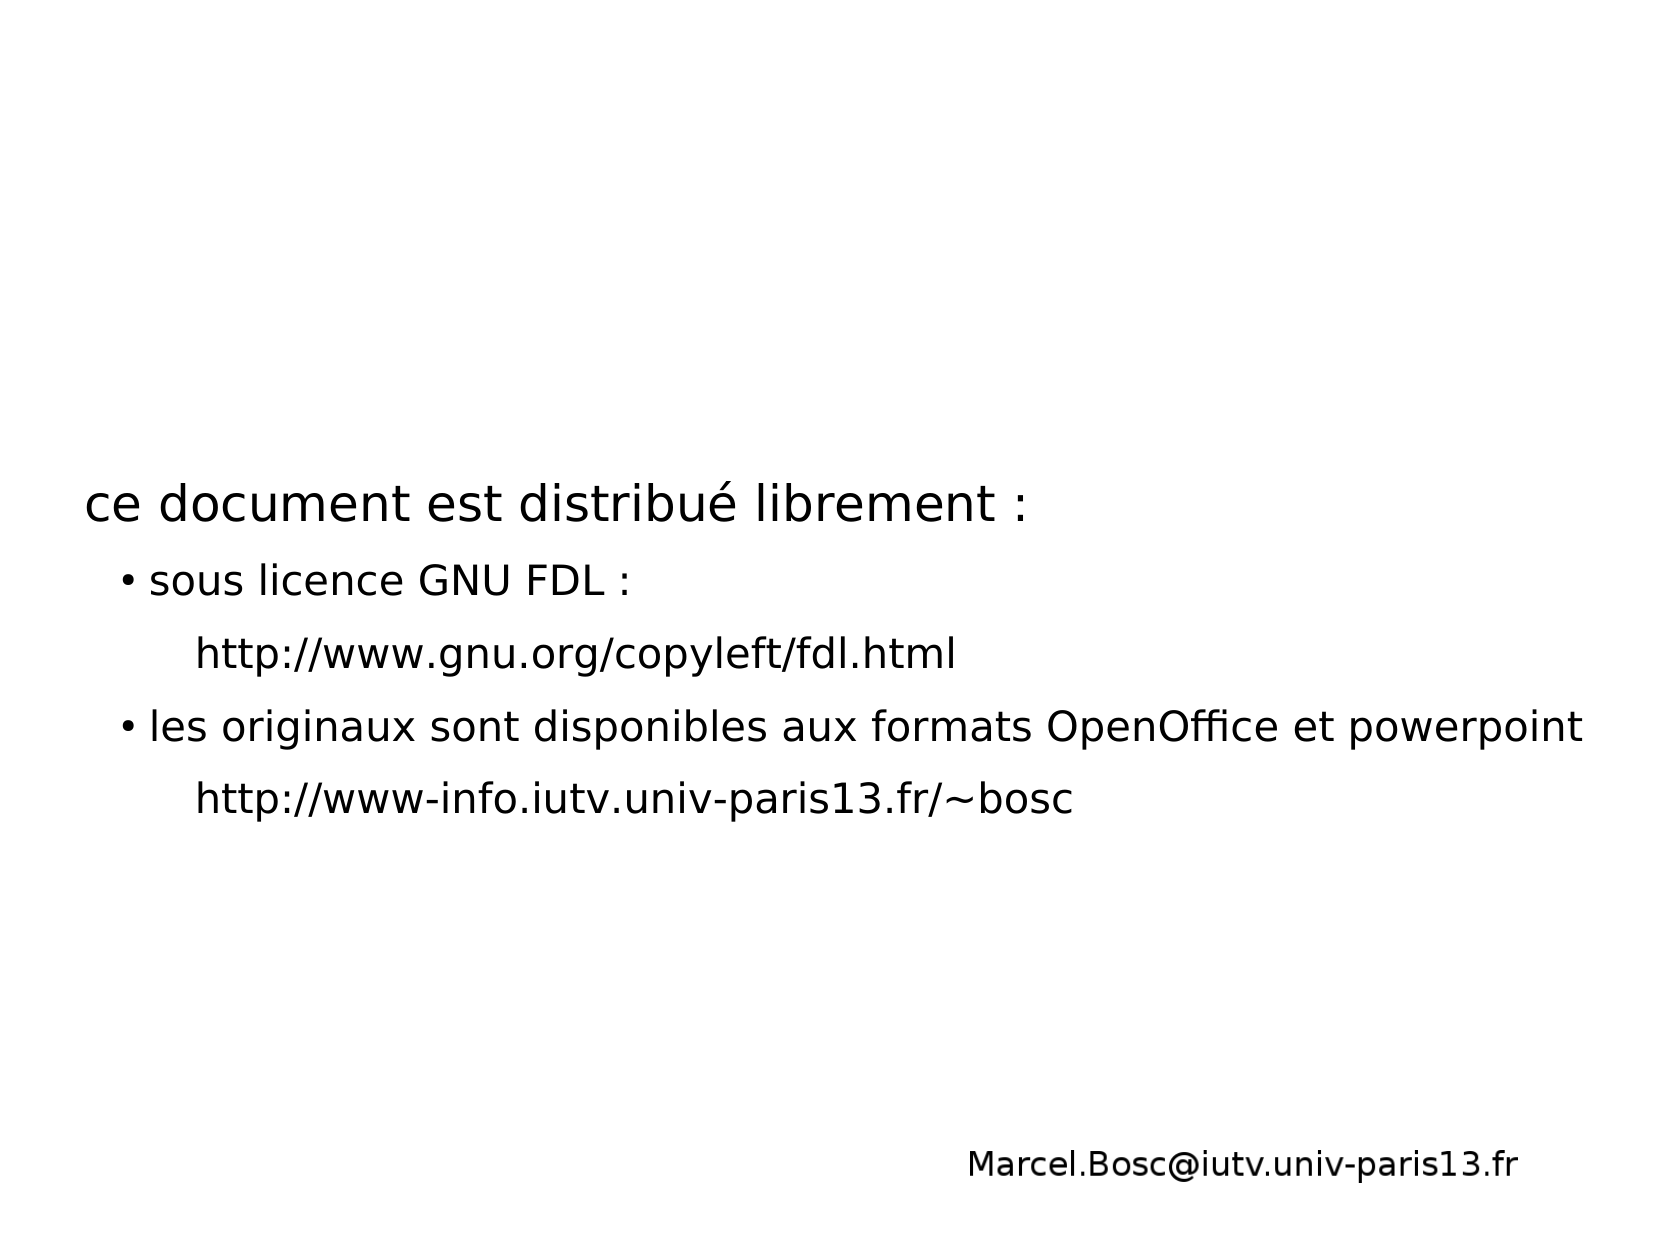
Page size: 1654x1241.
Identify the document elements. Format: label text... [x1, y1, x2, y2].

picture [970, 1150, 1518, 1183]
text_box ce document est distribué librement : sous licence GNU FDL : http://www.gnu.org/copyleft/fdl.html les originaux sont disponibles aux formats OpenOffice et powerpoint http://www-info.iutv.univ-paris13.fr/~bosc [84, 445, 1654, 795]
